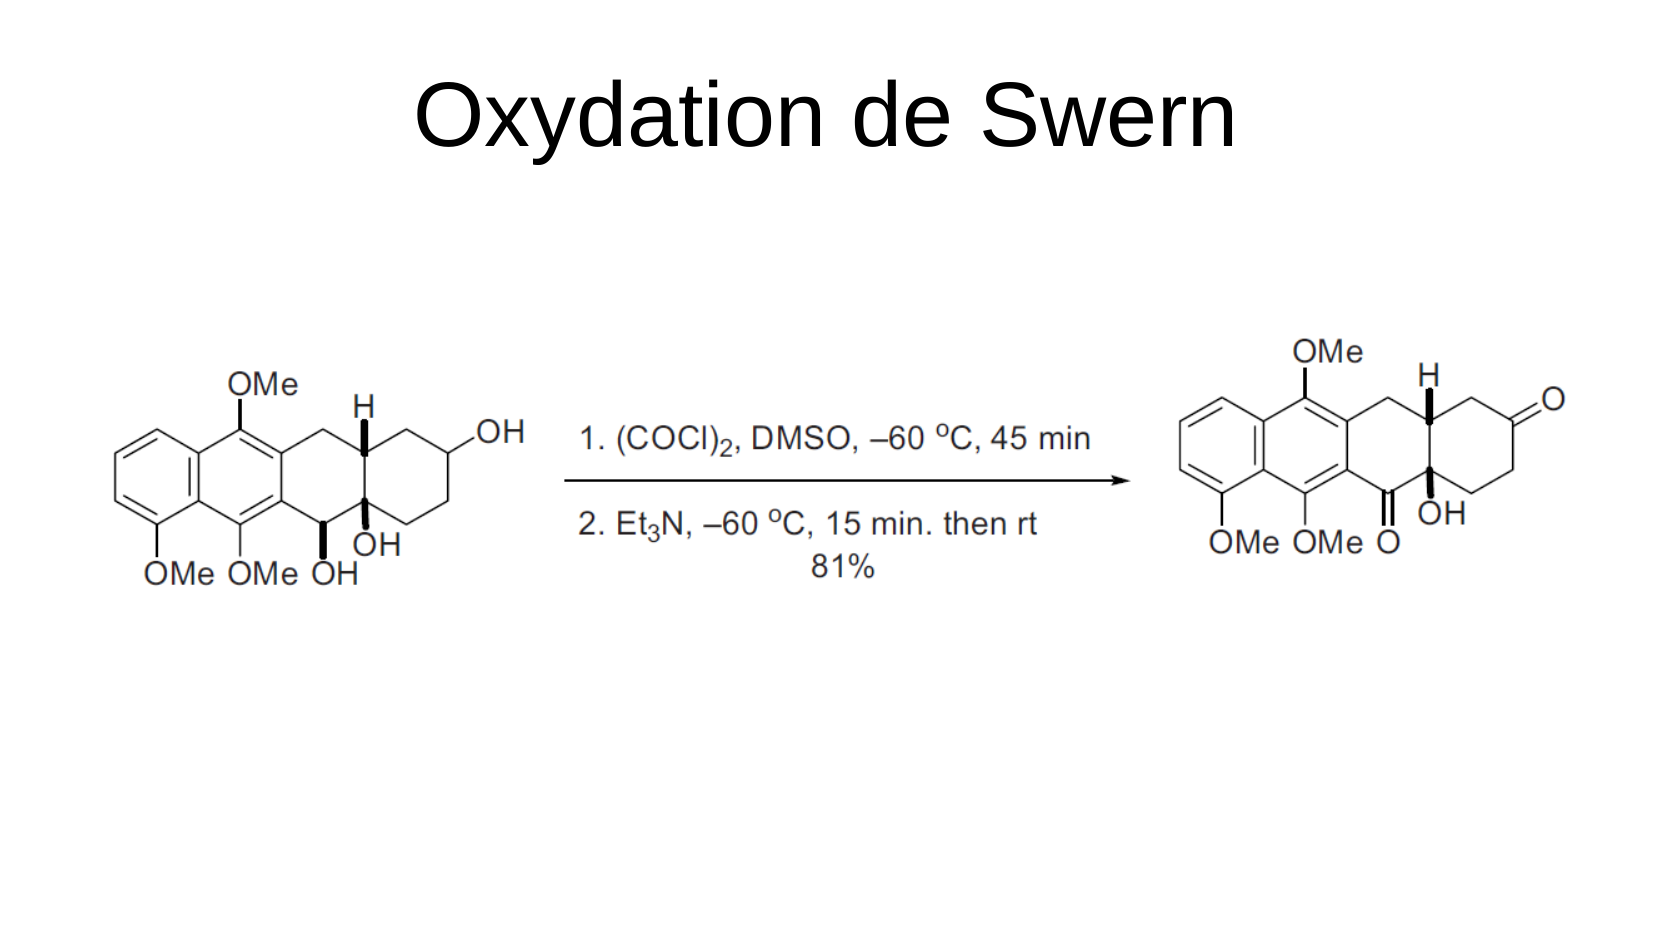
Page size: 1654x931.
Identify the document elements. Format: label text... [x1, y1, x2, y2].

picture [62, 325, 1602, 610]
title Oxydation de Swern [82, 37, 1571, 193]
